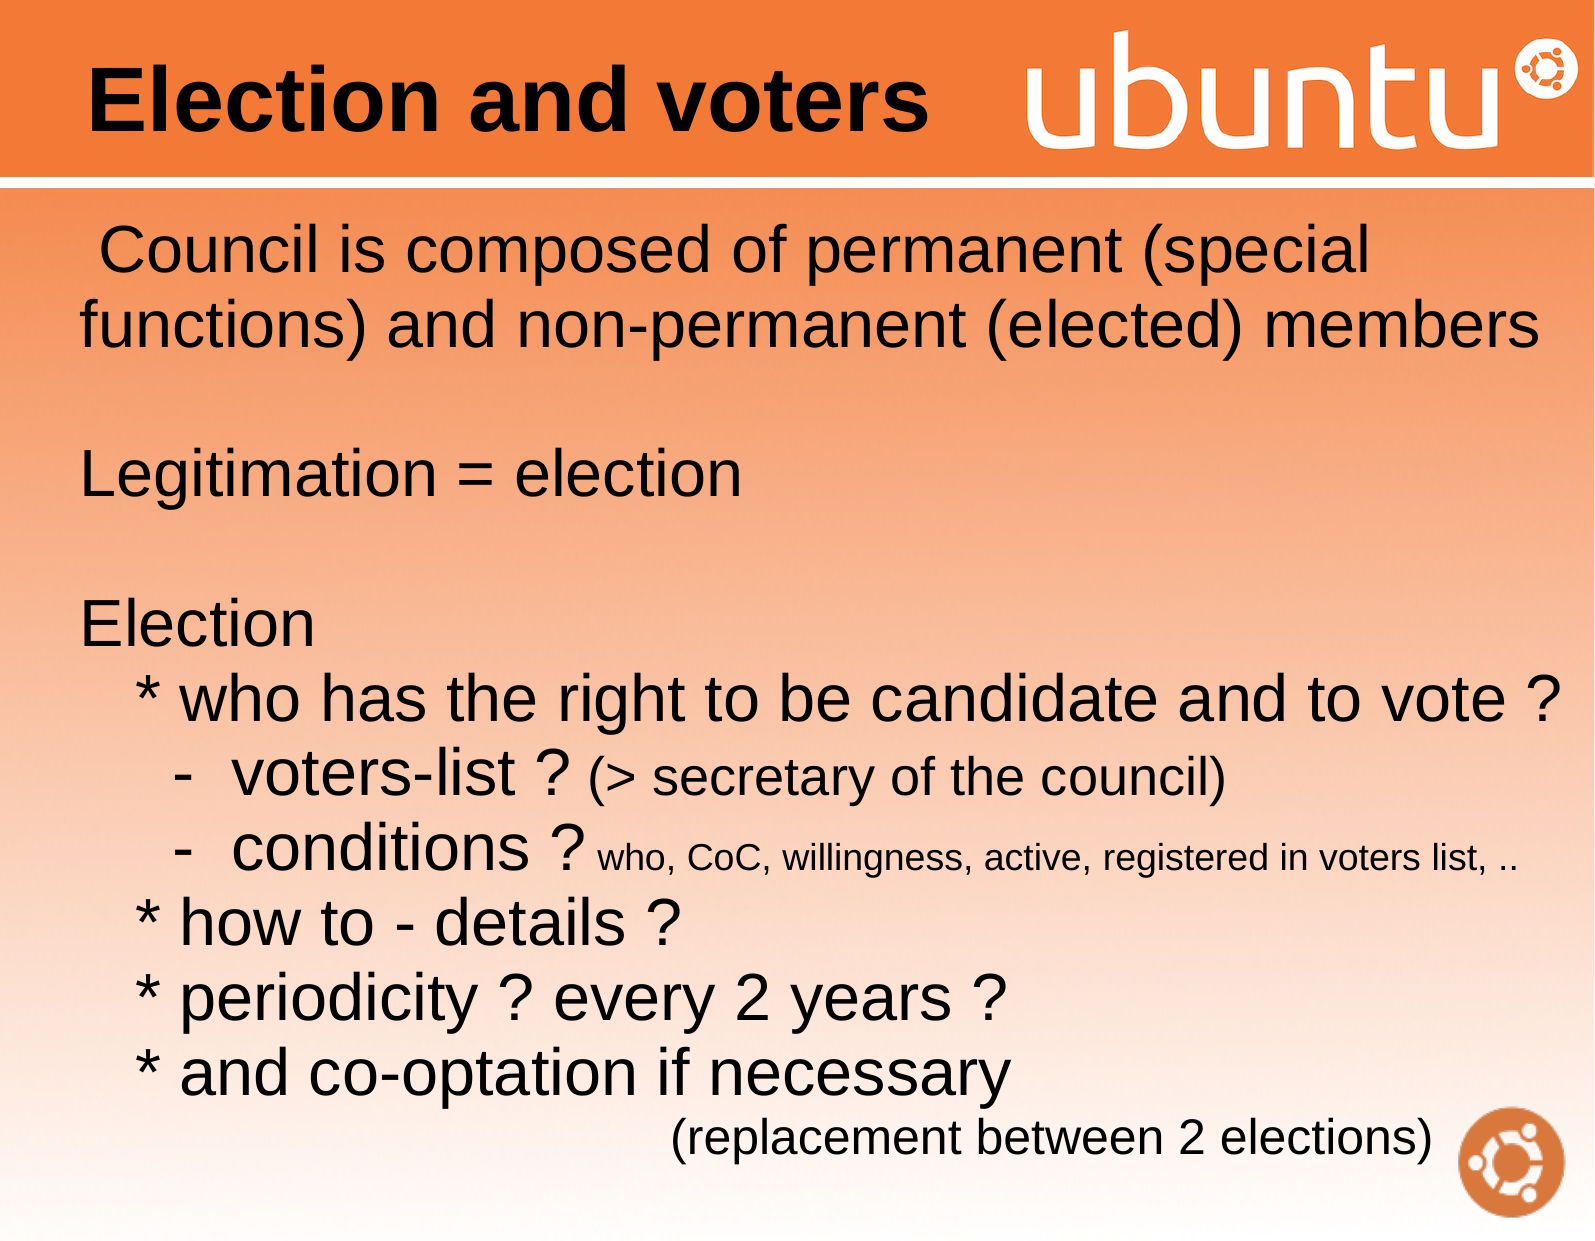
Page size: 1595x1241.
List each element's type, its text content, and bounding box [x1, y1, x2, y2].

picture [0, 0, 1595, 1241]
subtitle Council is composed of permanent (special functions) and non-permanent (elected) members Legitimation = election Election * who has the right to be candidate and to vote ? - voters-list ? (> secretary of the council) - conditions ? who, CoC, willingness, active, registered in voters list, .. * how to - details ? * periodicity ? every 2 years ? * and co-optation if necessary (replacement between 2 elections) [79, 174, 1567, 1203]
title Election and voters [11, 9, 1008, 189]
